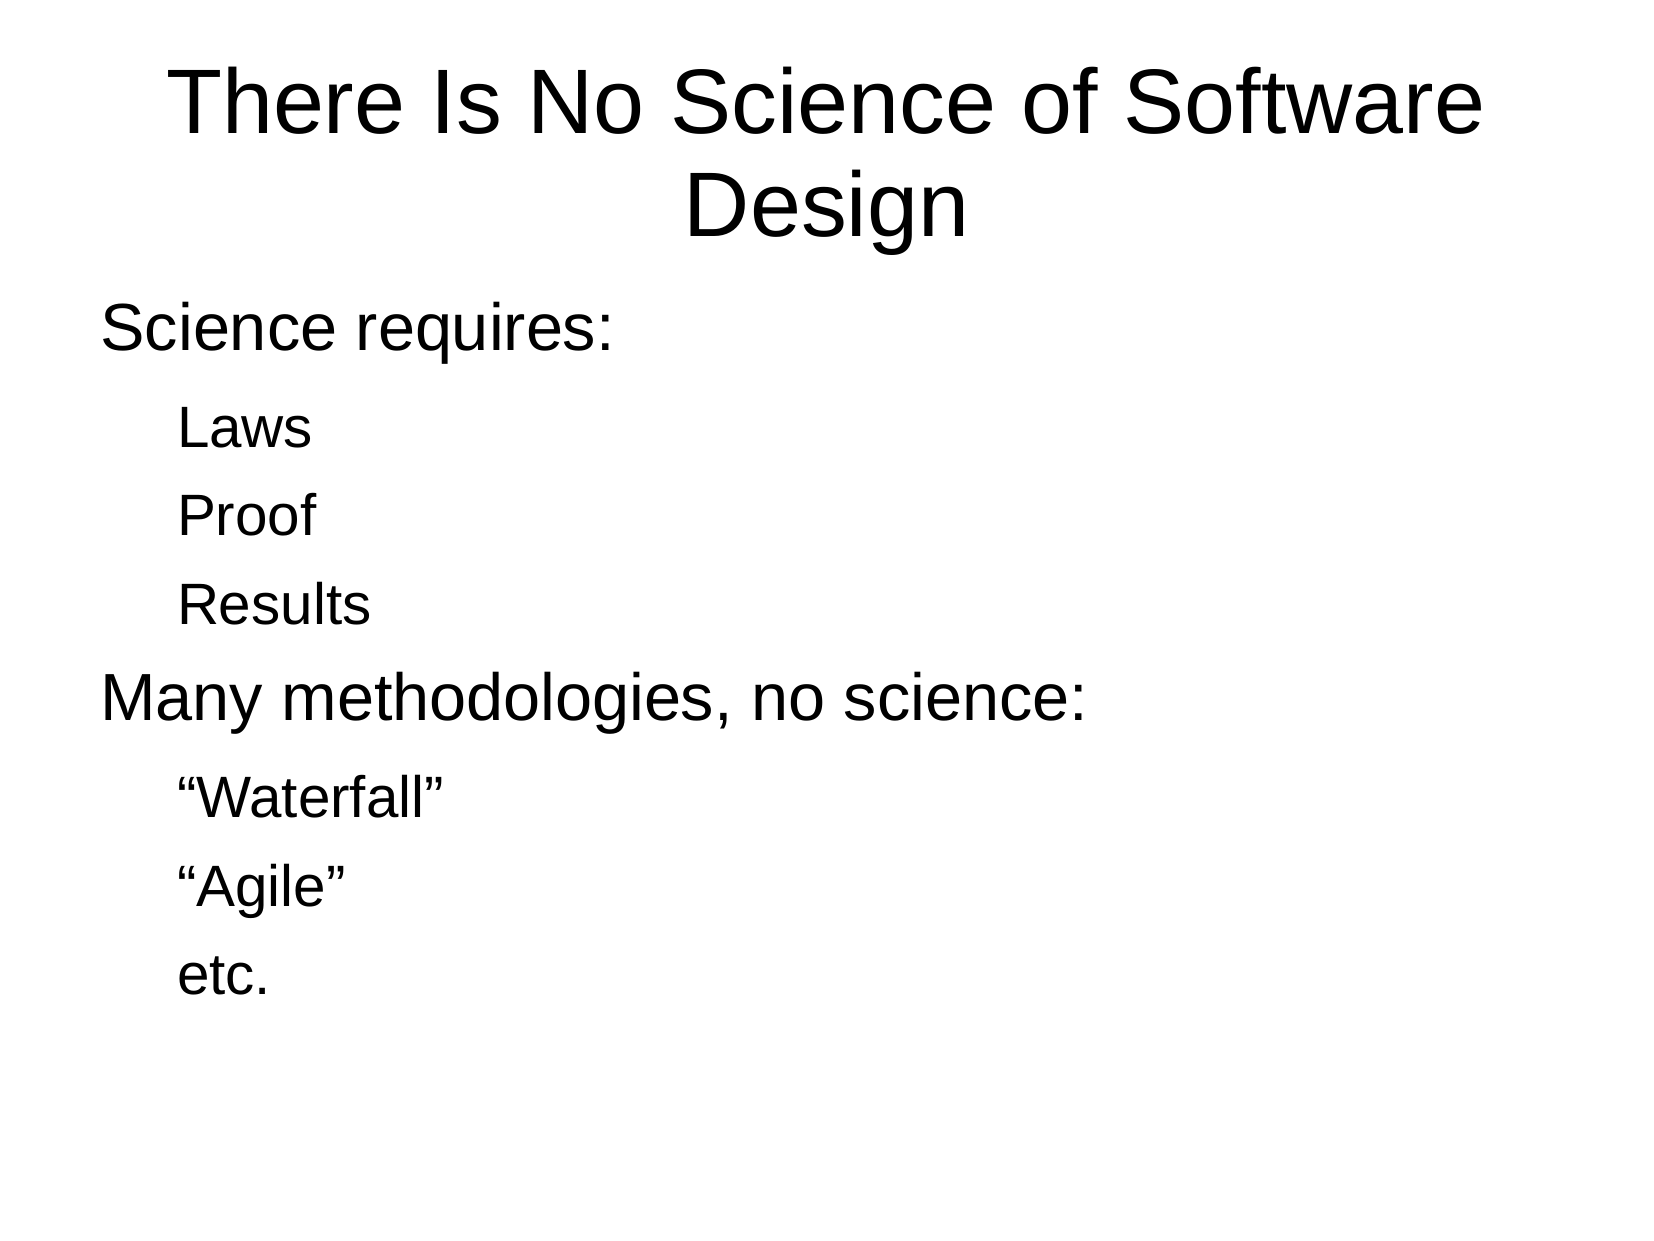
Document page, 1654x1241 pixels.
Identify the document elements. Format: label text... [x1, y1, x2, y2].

title There Is No Science of Software Design [82, 50, 1571, 256]
list Science requires: Laws Proof Results Many methodologies, no science: “Waterfall” “Agile” etc. [82, 290, 1571, 1094]
